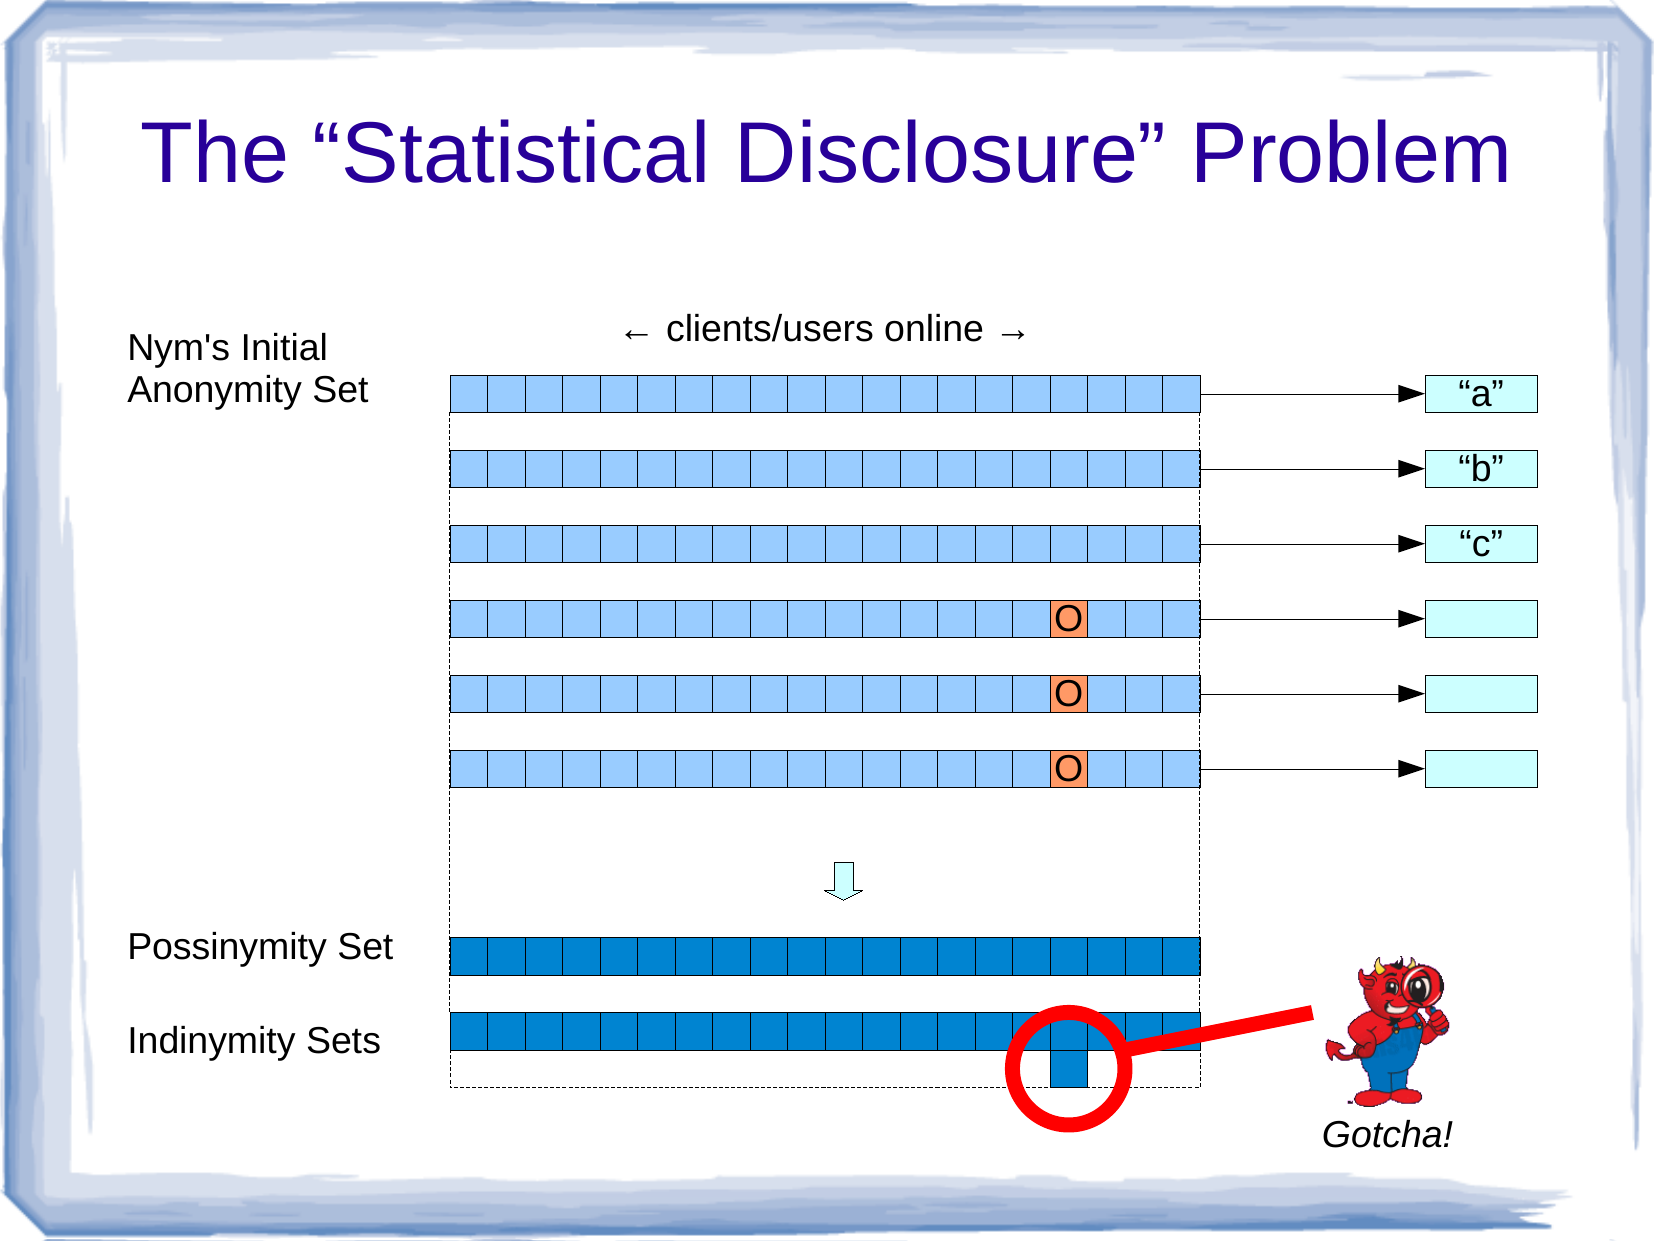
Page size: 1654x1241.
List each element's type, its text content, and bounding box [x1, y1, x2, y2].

text_box [1100, 1012, 1201, 1041]
text_box [1164, 1043, 1201, 1051]
text_box Possinymity Set [112, 918, 413, 976]
text_box “a” [1425, 375, 1538, 413]
title The “Statistical Disclosure” Problem [82, 49, 1571, 257]
text_box [1024, 1020, 1113, 1088]
text_box [1088, 750, 1201, 788]
text_box [450, 450, 1201, 488]
text_box [450, 525, 1201, 563]
text_box Nym's Initial Anonymity Set [112, 319, 413, 419]
text_box [450, 375, 1201, 413]
text_box [1425, 750, 1538, 788]
text_box [450, 750, 1050, 788]
text_box O [1050, 600, 1088, 638]
text_box [450, 937, 1201, 976]
text_box [1088, 675, 1201, 713]
text_box [1088, 600, 1201, 638]
text_box [450, 1012, 1037, 1051]
text_box O [1050, 750, 1088, 788]
text_box [1425, 600, 1538, 638]
text_box Indinymity Sets [112, 1012, 413, 1070]
text_box [450, 600, 1050, 638]
text_box [824, 862, 863, 901]
text_box [1425, 675, 1538, 713]
text_box “c” [1425, 525, 1538, 563]
picture [0, 0, 1654, 1241]
text_box Gotcha! [1275, 1106, 1501, 1163]
text_box ← clients/users online → [487, 300, 1163, 357]
text_box “b” [1425, 450, 1538, 488]
text_box O [1050, 675, 1088, 713]
text_box [450, 675, 1050, 713]
